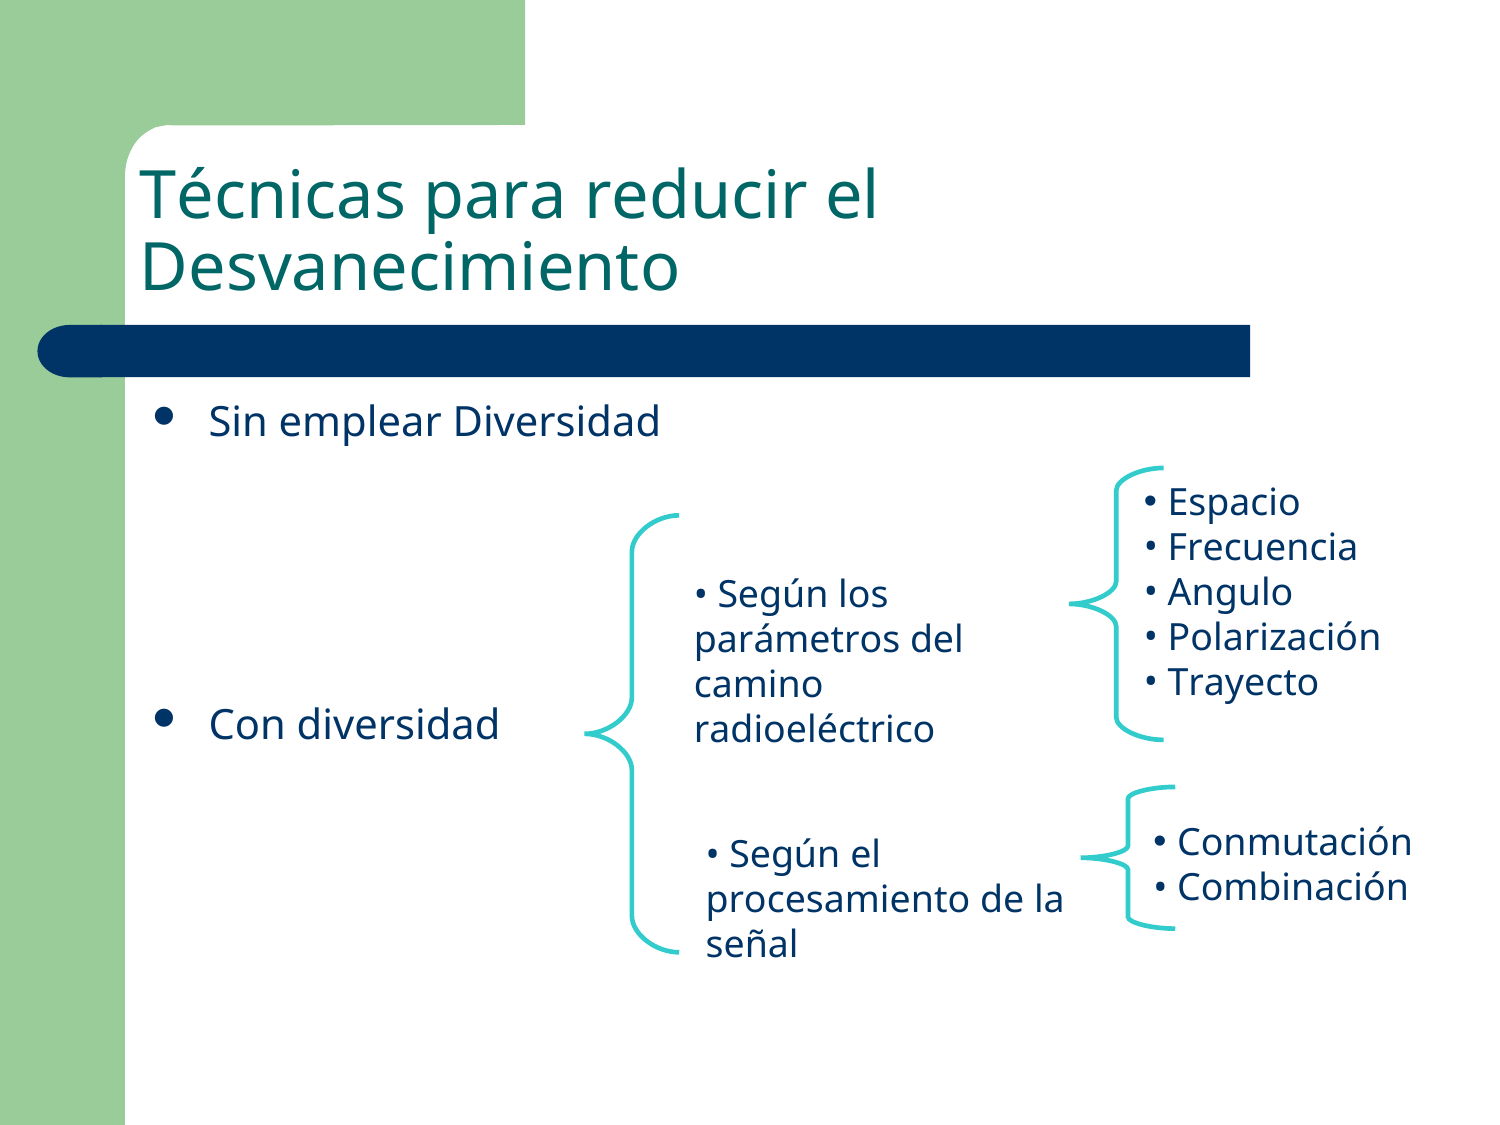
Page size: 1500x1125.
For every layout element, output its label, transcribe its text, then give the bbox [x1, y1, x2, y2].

text_box Según los parámetros del camino radioeléctrico [679, 562, 1070, 758]
text_box Conmutación Combinación [1138, 810, 1429, 917]
text_box Espacio Frecuencia Angulo Polarización Trayecto [1129, 470, 1397, 711]
title Técnicas para reducir el Desvanecimiento [124, 124, 1425, 313]
text_box Según el procesamiento de la señal [690, 822, 1081, 973]
list Sin emplear Diversidad Con diversidad [137, 387, 1400, 999]
